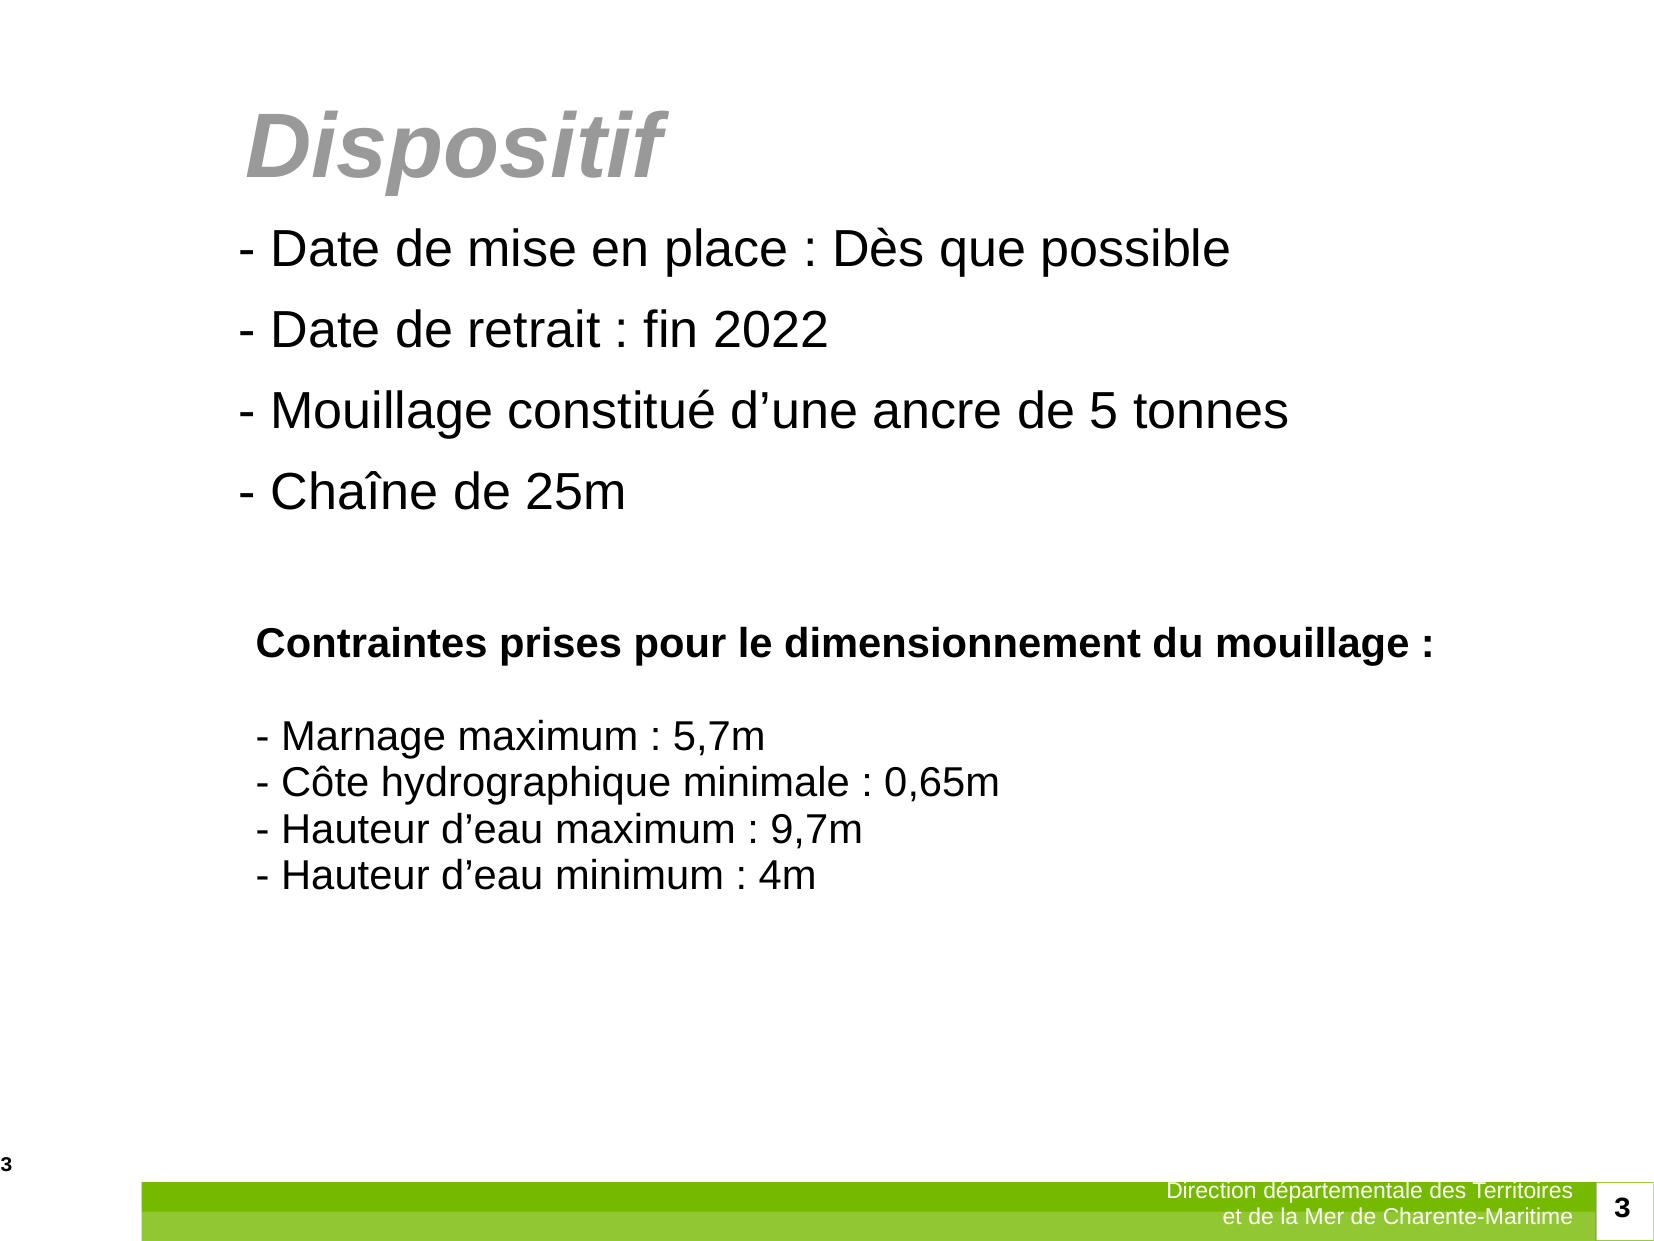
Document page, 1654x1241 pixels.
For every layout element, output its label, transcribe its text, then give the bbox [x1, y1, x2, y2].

list - Date de mise en place : Dès que possible - Date de retrait : fin 2022 - Mouillage constitué d’une ancre de 5 tonnes - Chaîne de 25m [232, 219, 1355, 602]
text_box Contraintes prises pour le dimensionnement du mouillage : - Marnage maximum : 5,7m - Côte hydrographique minimale : 0,65m - Hauteur d’eau maximum : 9,7m - Hauteur d’eau minimum : 4m [240, 612, 1497, 953]
picture [0, 0, 1654, 1241]
title Dispositif [245, 71, 1457, 220]
